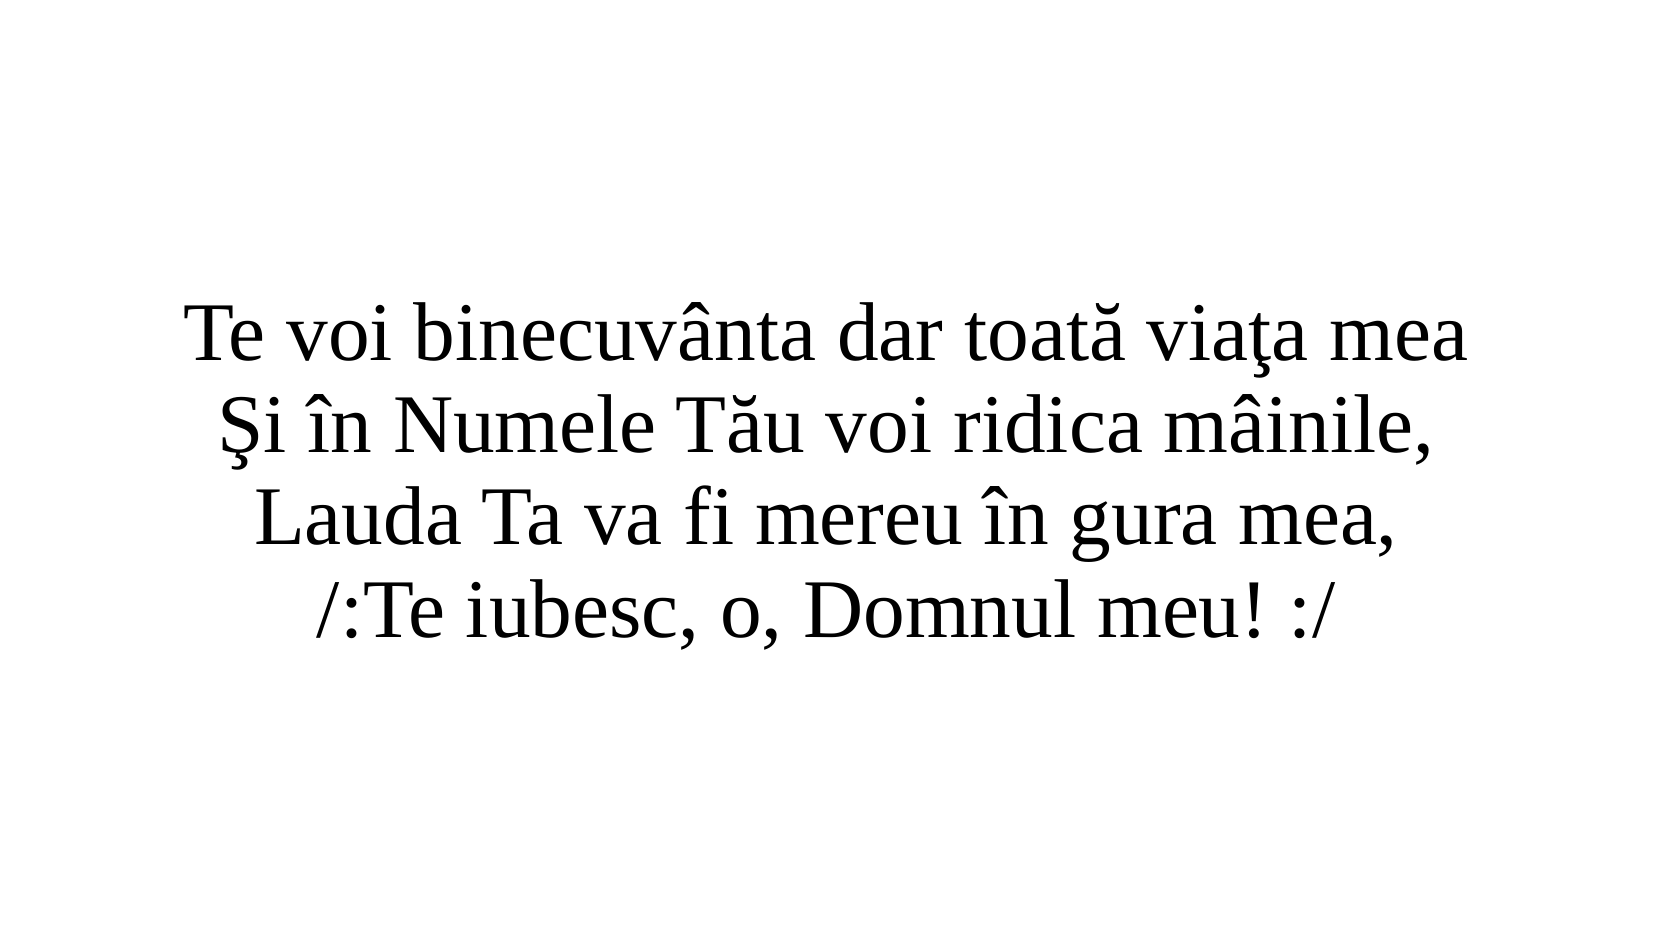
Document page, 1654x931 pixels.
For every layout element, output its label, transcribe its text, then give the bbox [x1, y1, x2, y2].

title Te voi binecuvânta dar toată viaţa mea Şi în Numele Tău voi ridica mâinile, Lauda Ta va fi mereu în gura mea, /:Te iubesc, o, Domnul meu! :/ [165, 286, 1489, 656]
